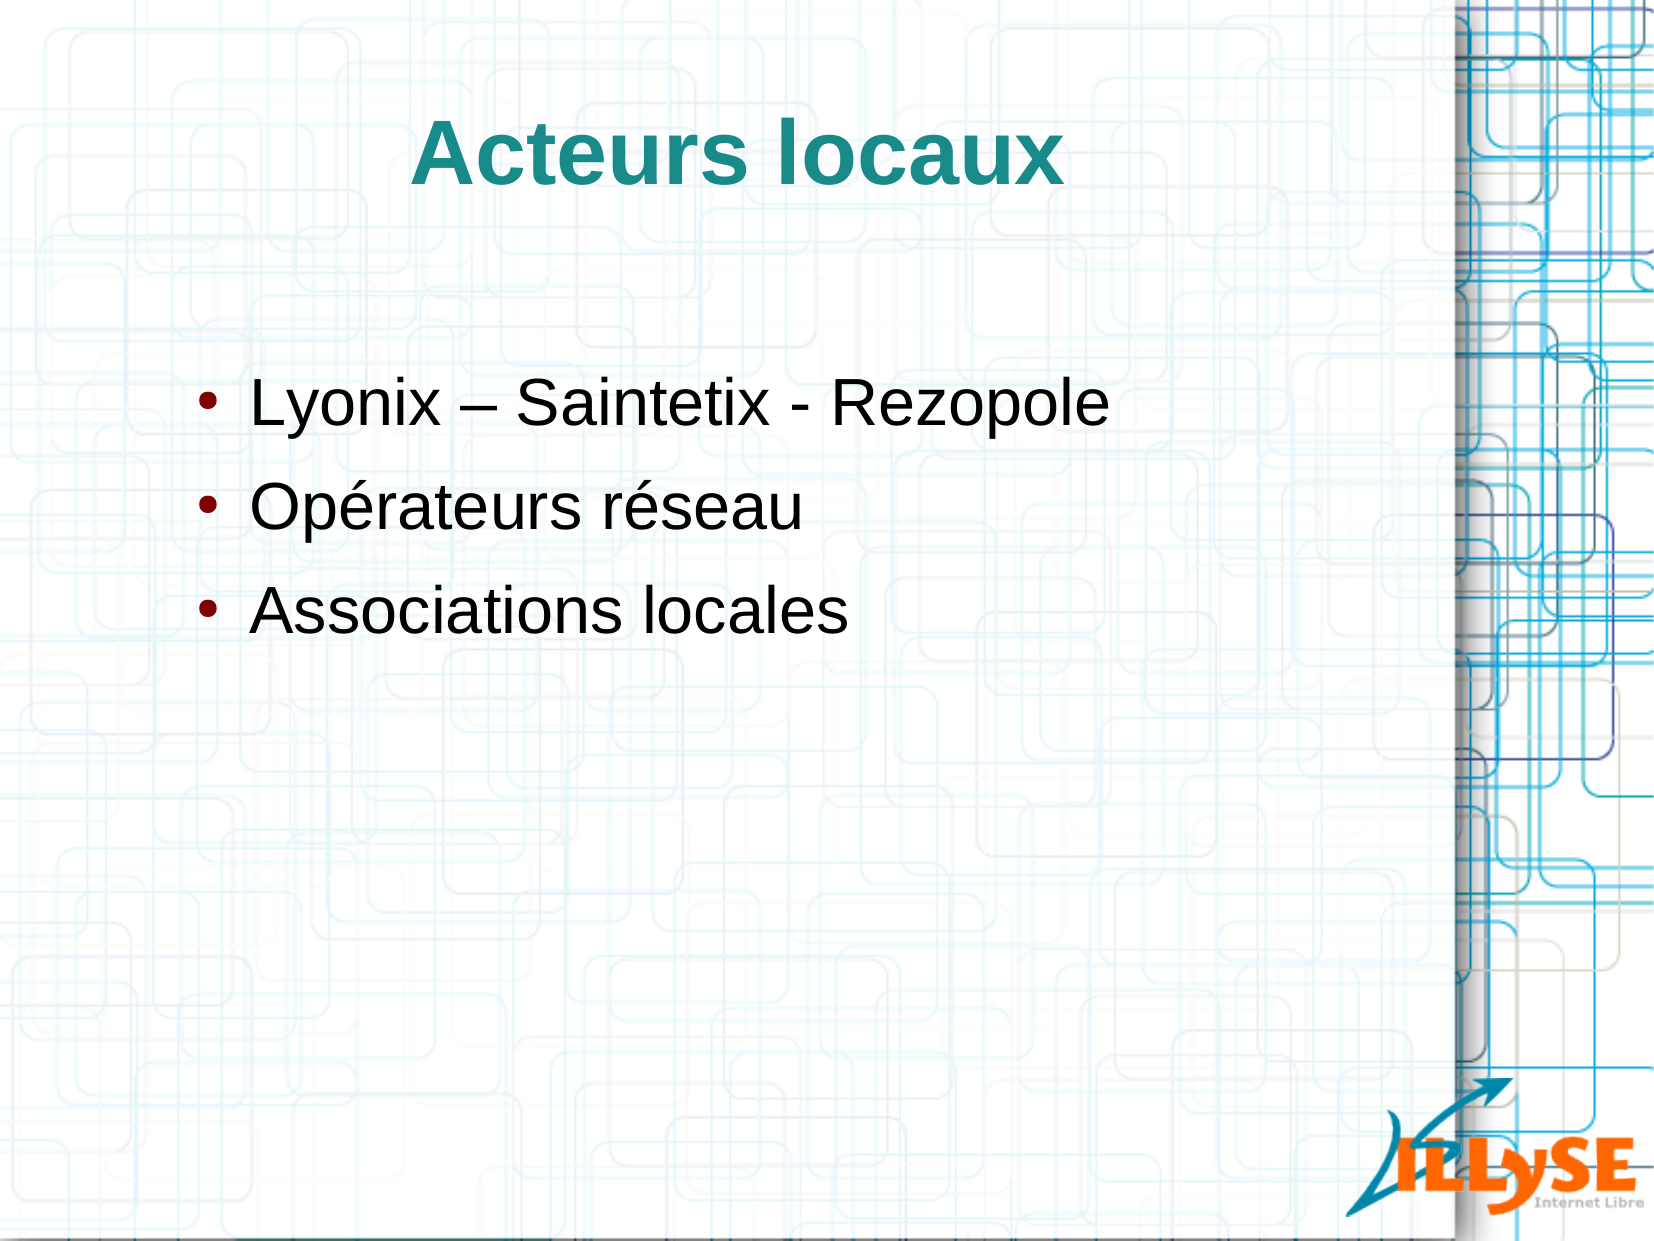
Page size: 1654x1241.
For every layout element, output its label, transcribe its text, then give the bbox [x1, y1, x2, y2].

list Lyonix – Saintetix - Rezopole Opérateurs réseau Associations locales [178, 364, 1570, 1147]
title Acteurs locaux [59, 49, 1418, 257]
picture [0, 0, 1654, 1241]
